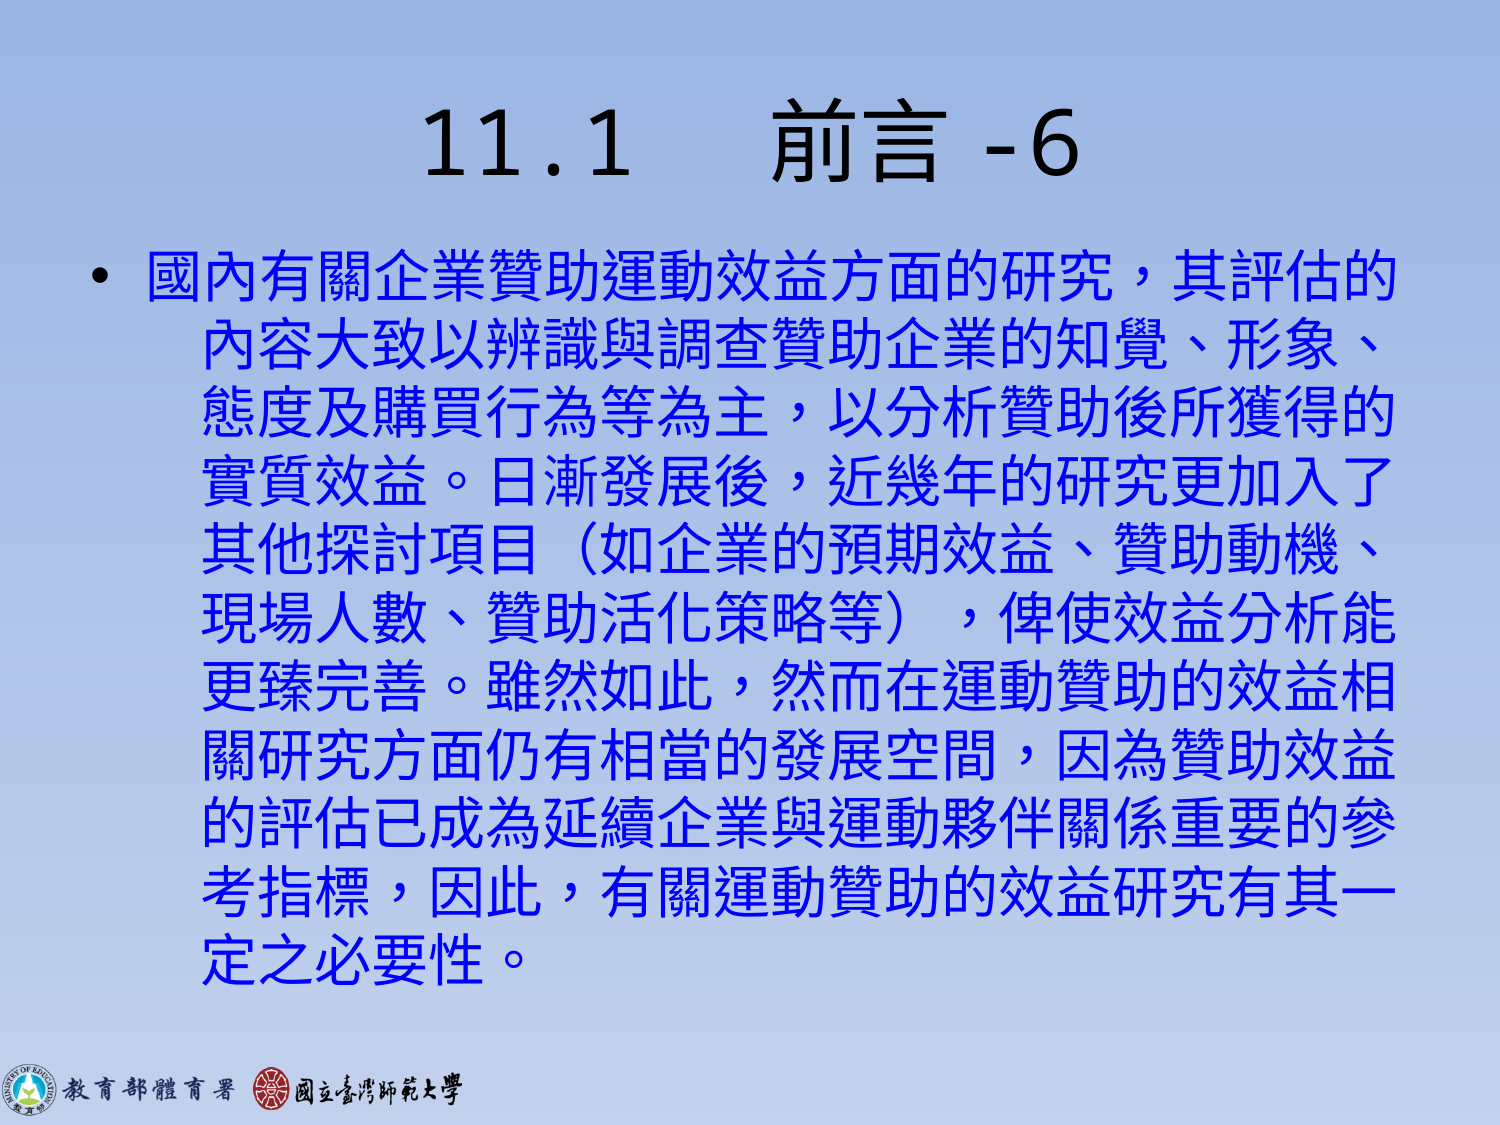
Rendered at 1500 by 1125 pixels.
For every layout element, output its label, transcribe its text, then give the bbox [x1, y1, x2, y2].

title 11.1 前言-6 [75, 45, 1426, 232]
list 國內有關企業贊助運動效益方面的研究，其評估的內容大致以辨識與調查贊助企業的知覺、形象、態度及購買行為等為主，以分析贊助後所獲得的實質效益。日漸發展後，近幾年的研究更加入了其他探討項目（如企業的預期效益、贊助動機、現場人數、贊助活化策略等），俾使效益分析能更臻完善。雖然如此，然而在運動贊助的效益相關研究方面仍有相當的發展空間，因為贊助效益的評估已成為延續企業與運動夥伴關係重要的參考指標，因此，有關運動贊助的效益研究有其一定之必要性。 [75, 232, 1426, 1005]
